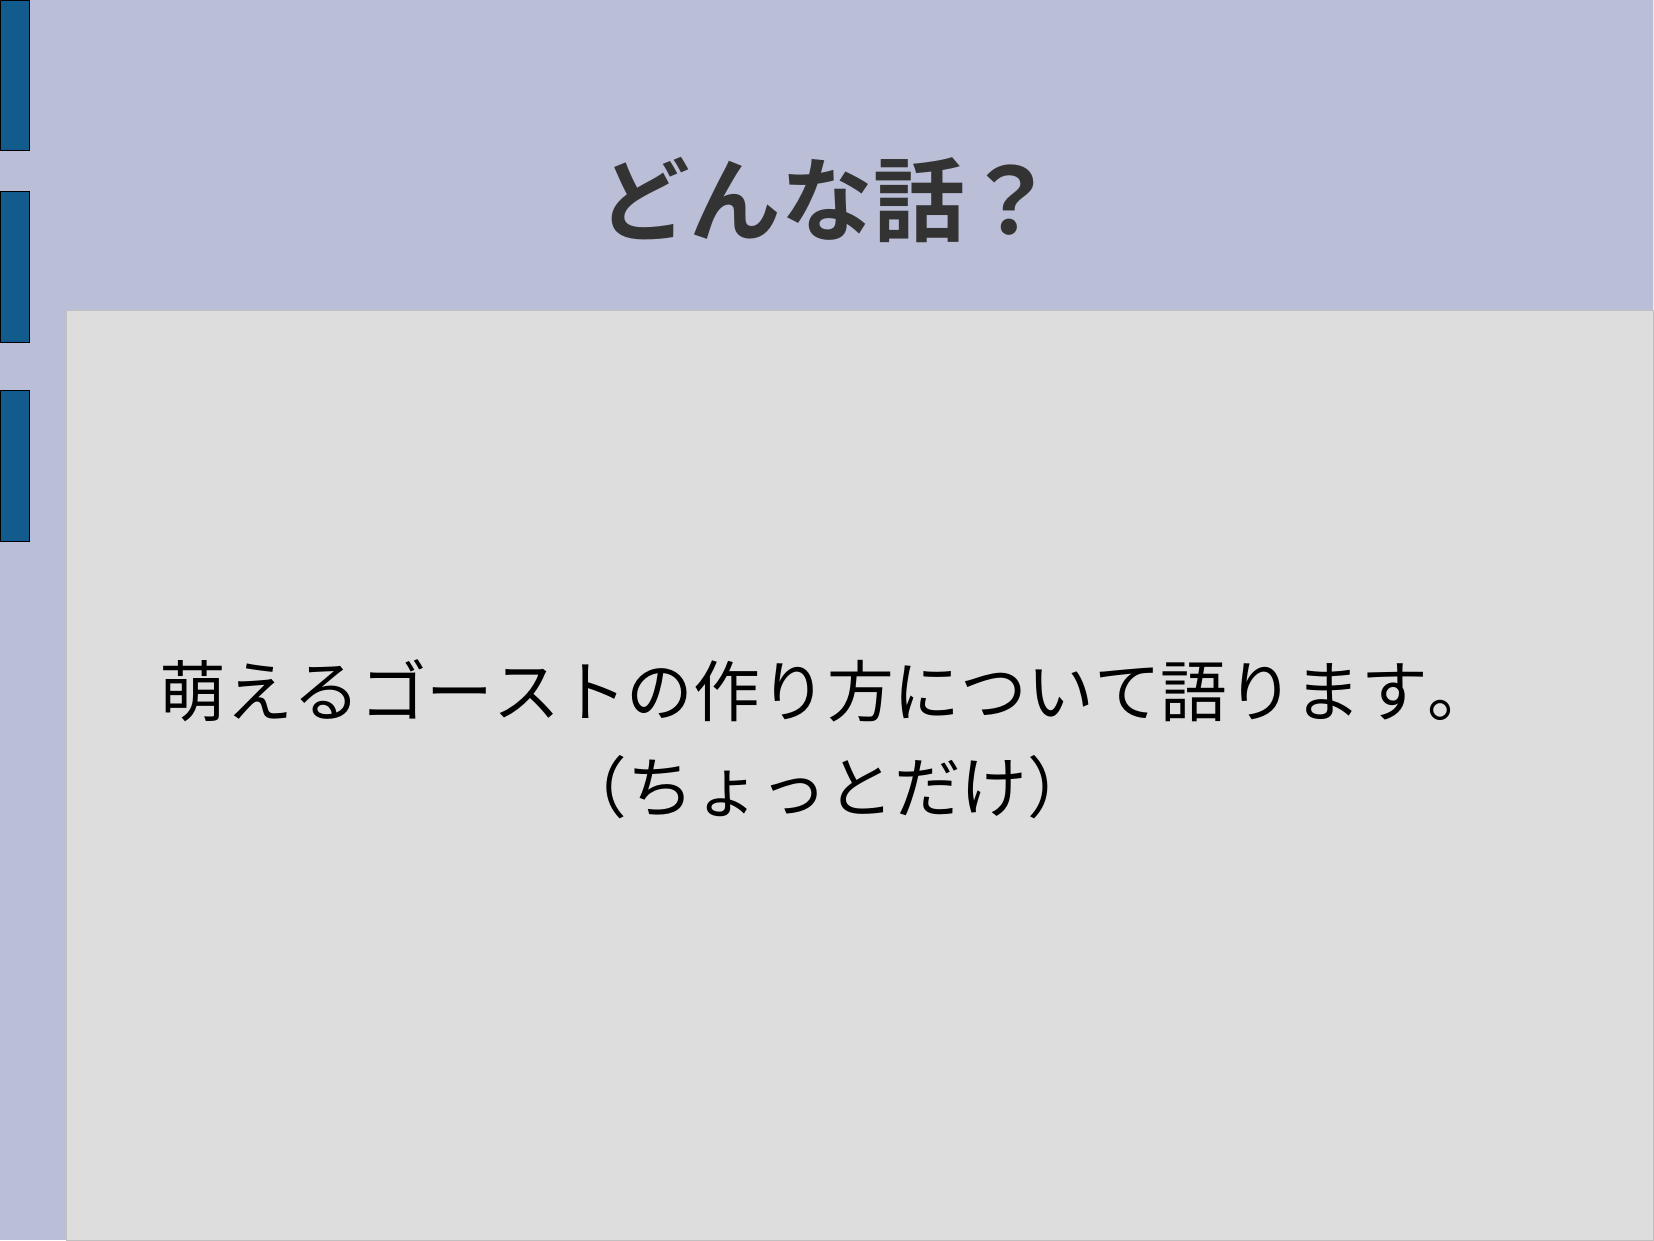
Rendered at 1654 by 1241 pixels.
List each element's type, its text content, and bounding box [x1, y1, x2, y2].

title どんな話？ [121, 91, 1534, 299]
subtitle 萌えるゴーストの作り方について語ります。 （ちょっとだけ） [121, 344, 1534, 1127]
